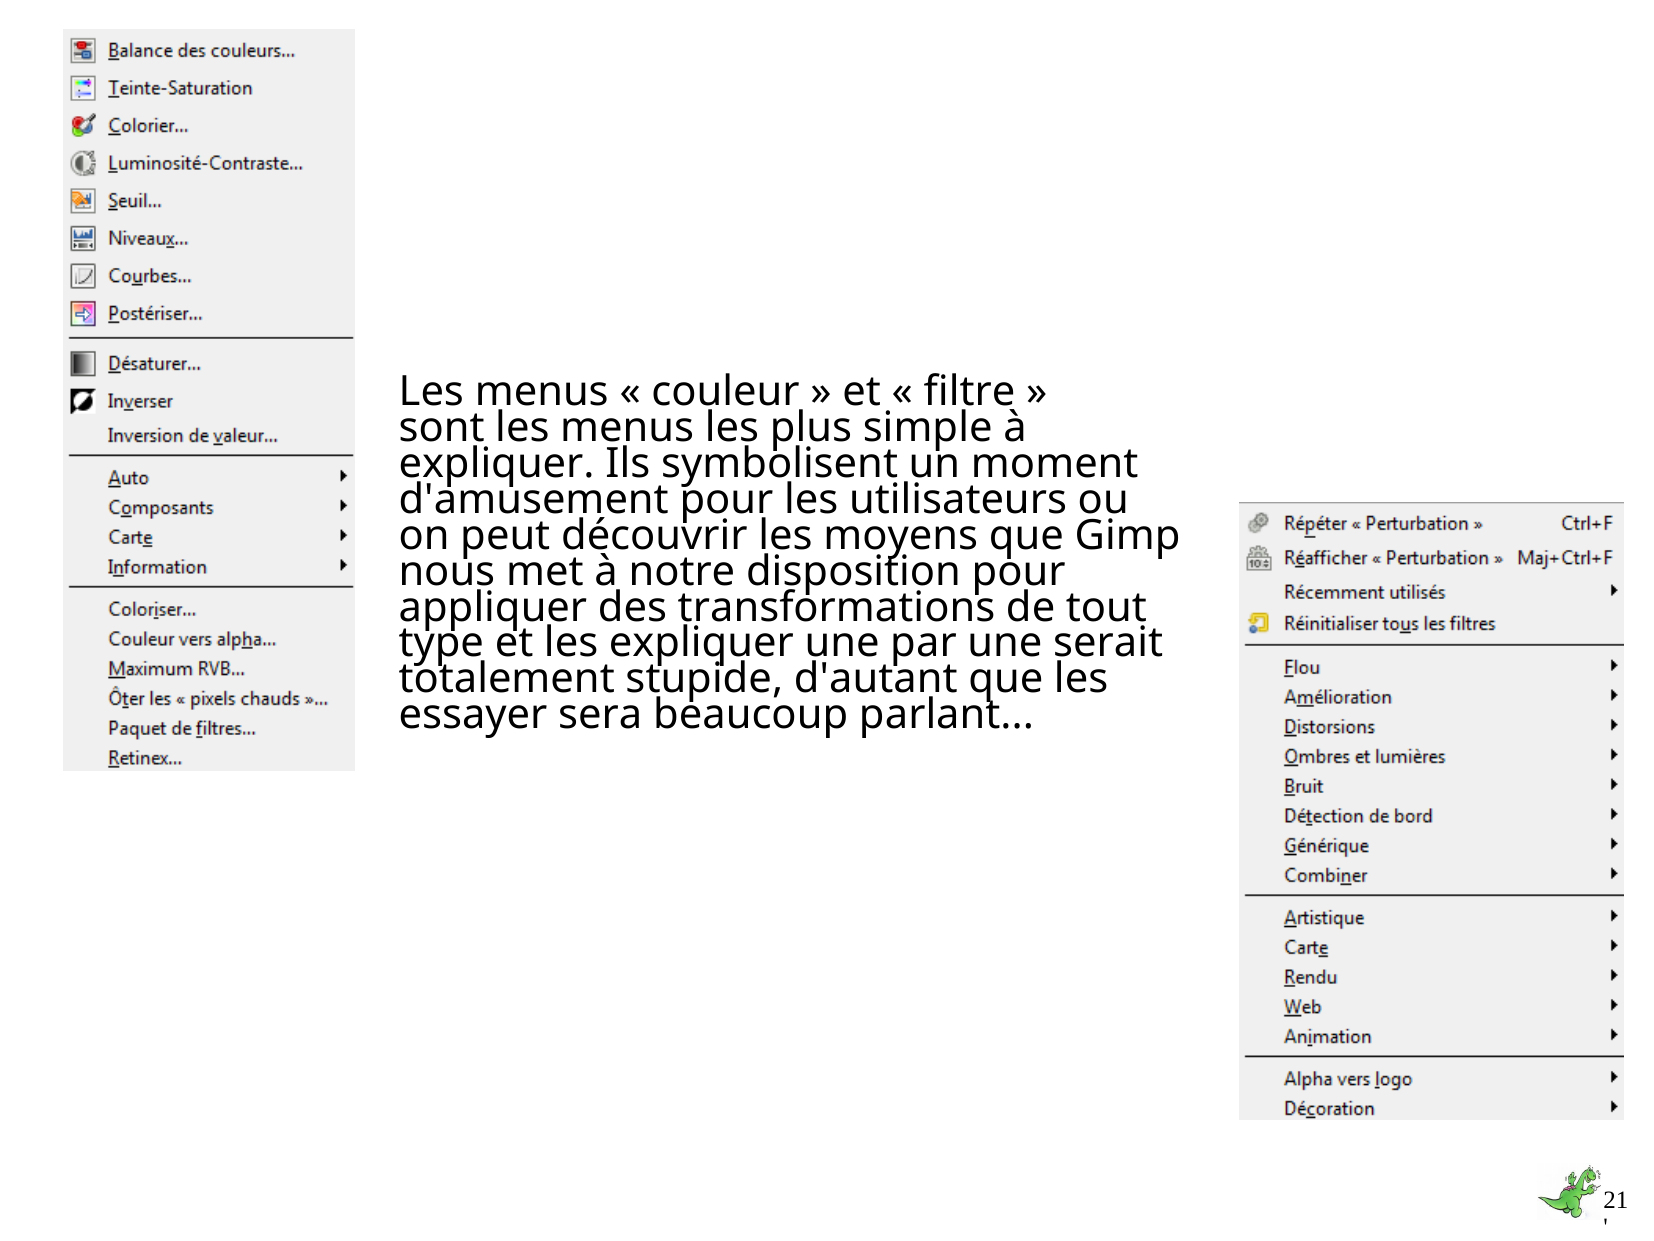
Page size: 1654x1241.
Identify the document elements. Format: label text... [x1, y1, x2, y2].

picture [1239, 502, 1624, 1120]
picture [1537, 1163, 1601, 1220]
text_box Les menus « couleur » et « filtre » sont les menus les plus simple à expliquer. Ils symbolisent un moment d'amusement pour les utilisateurs ou on peut découvrir les moyens que Gimp nous met à notre disposition pour appliquer des transformations de tout type et les expliquer une par une serait totalement stupide, d'autant que les essayer sera beaucoup parlant... [383, 383, 1211, 816]
text_box 21' [1603, 1186, 1632, 1241]
picture [63, 29, 355, 771]
